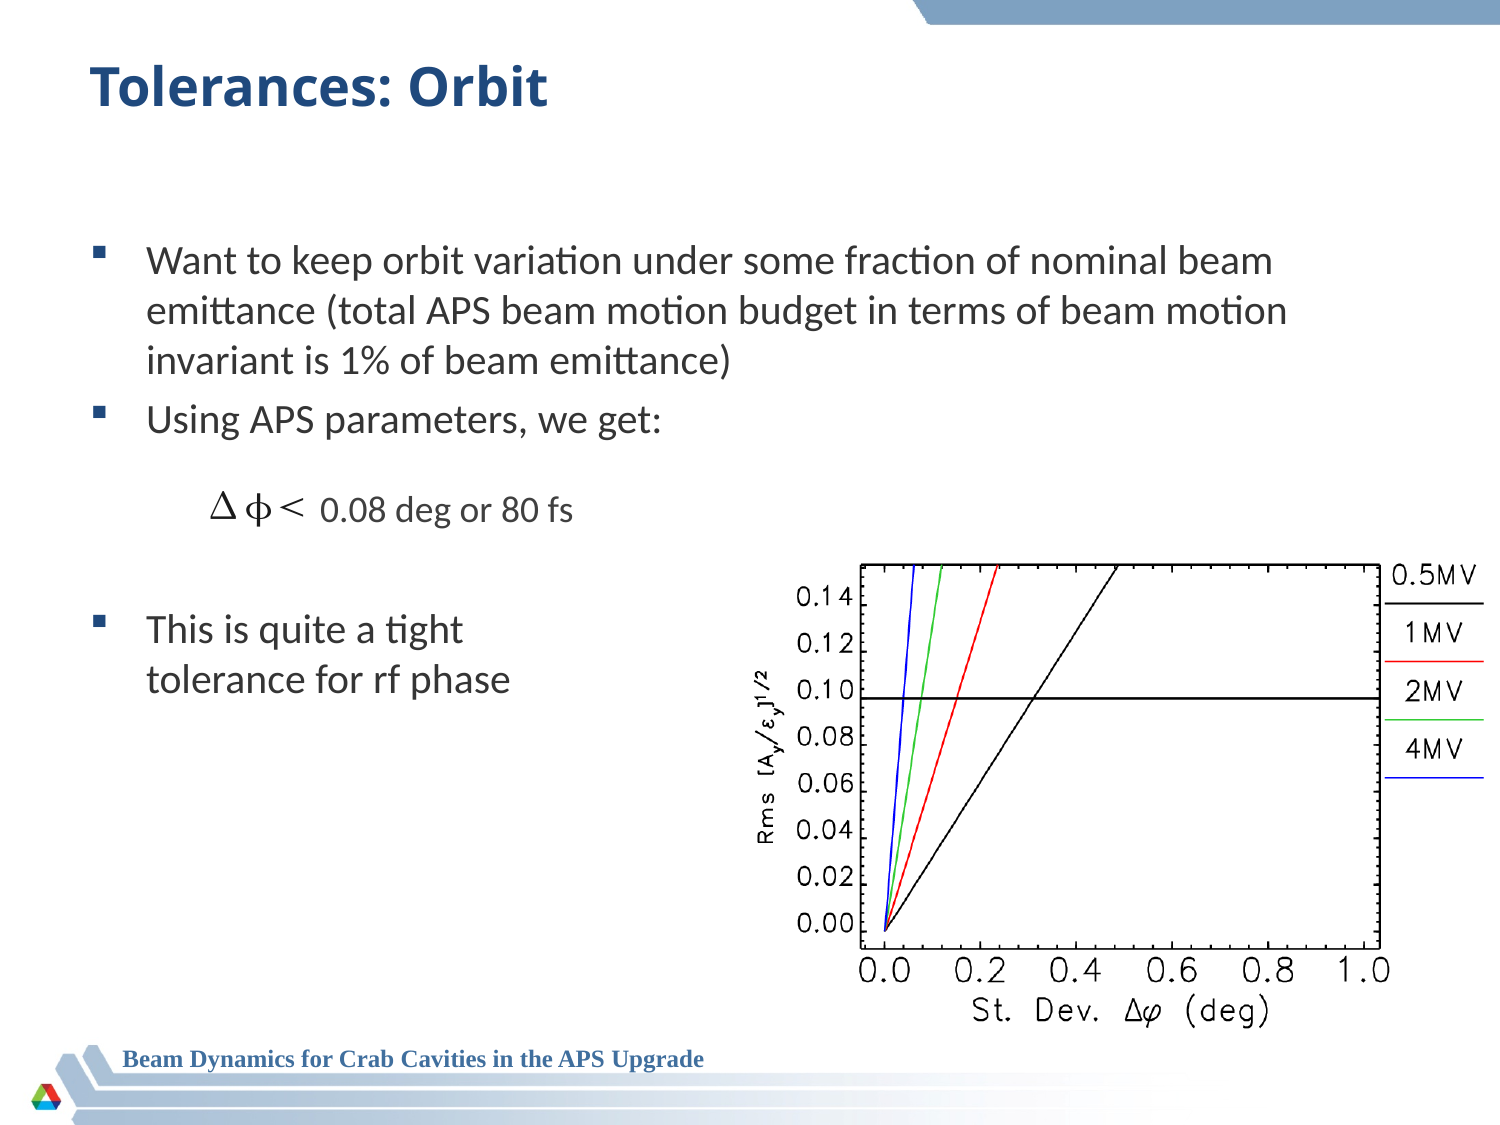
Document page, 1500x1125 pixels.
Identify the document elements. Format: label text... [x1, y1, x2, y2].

text_box 0.08 deg or 80 fs [305, 477, 656, 538]
picture [0, 523, 1500, 1125]
title Tolerances: Orbit [75, 45, 1426, 225]
picture [0, 0, 1500, 26]
chart [198, 482, 305, 528]
list Want to keep orbit variation under some fraction of nominal beam emittance (total APS beam motion budget in terms of beam motion invariant is 1% of beam emittance) Using APS parameters, we get: This is quite a tight tolerance for rf phase [75, 225, 1426, 710]
